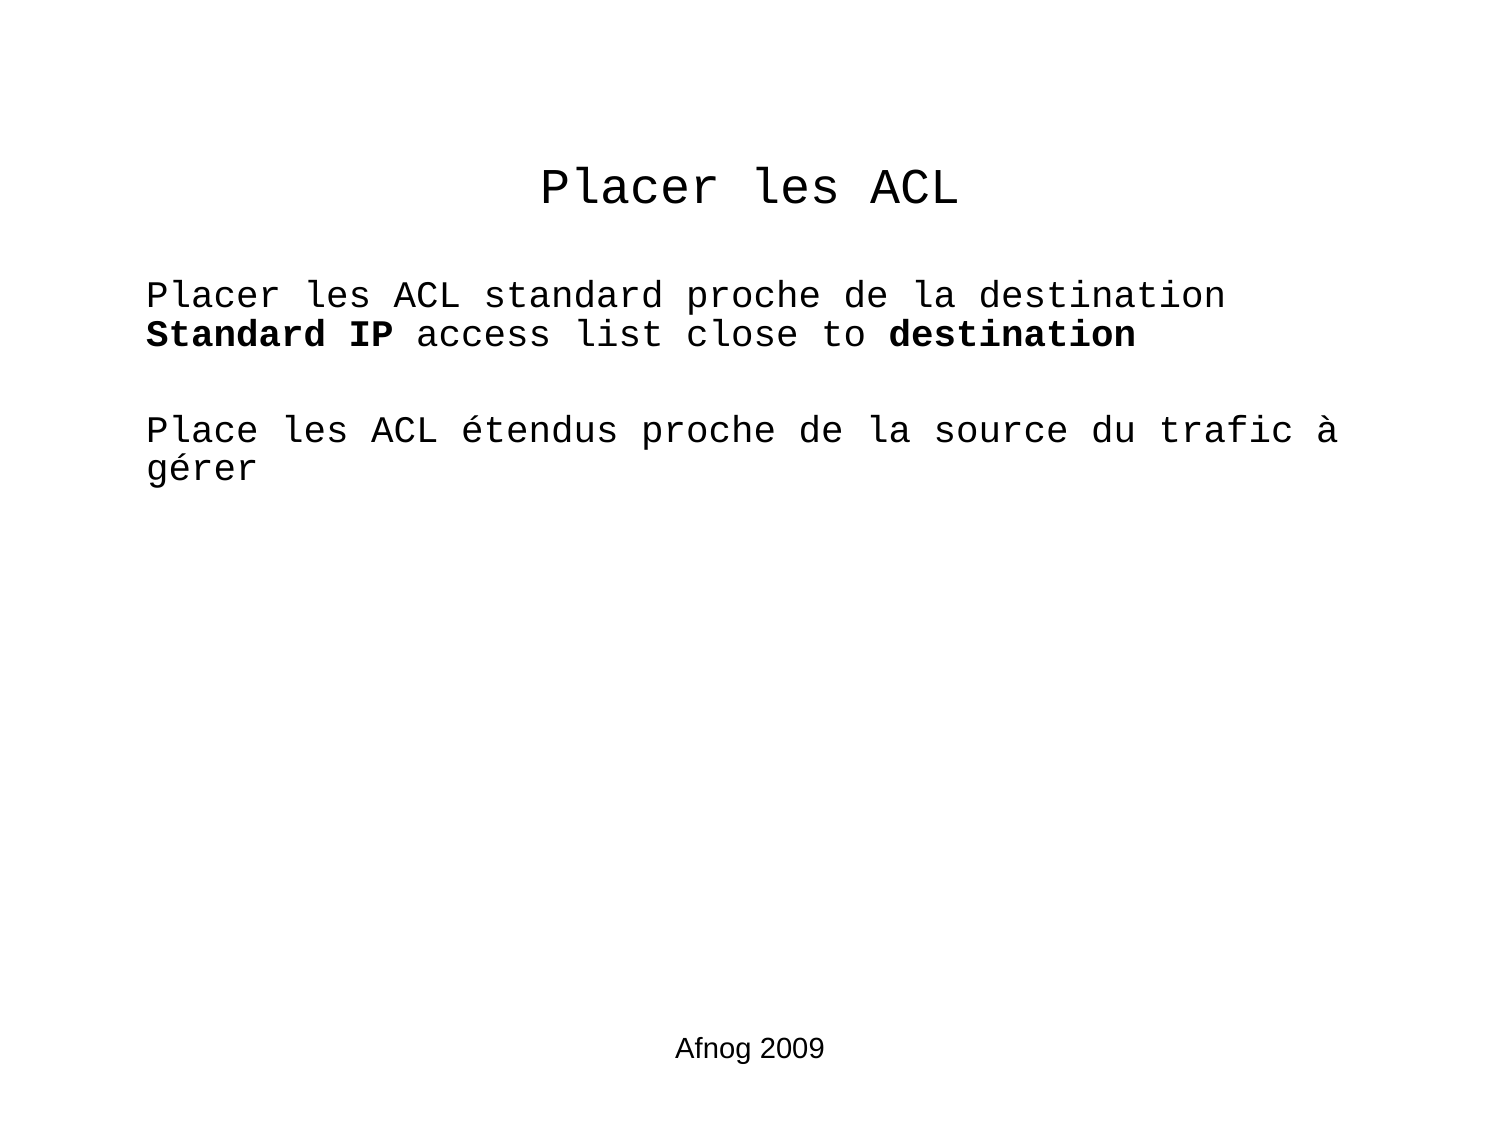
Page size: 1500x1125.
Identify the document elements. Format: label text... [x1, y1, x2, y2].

title Placer les ACL [75, 45, 1426, 233]
list Placer les ACL standard proche de la destination Standard IP access list close to destination Place les ACL étendus proche de la source du trafic à gérer [75, 262, 1426, 1006]
